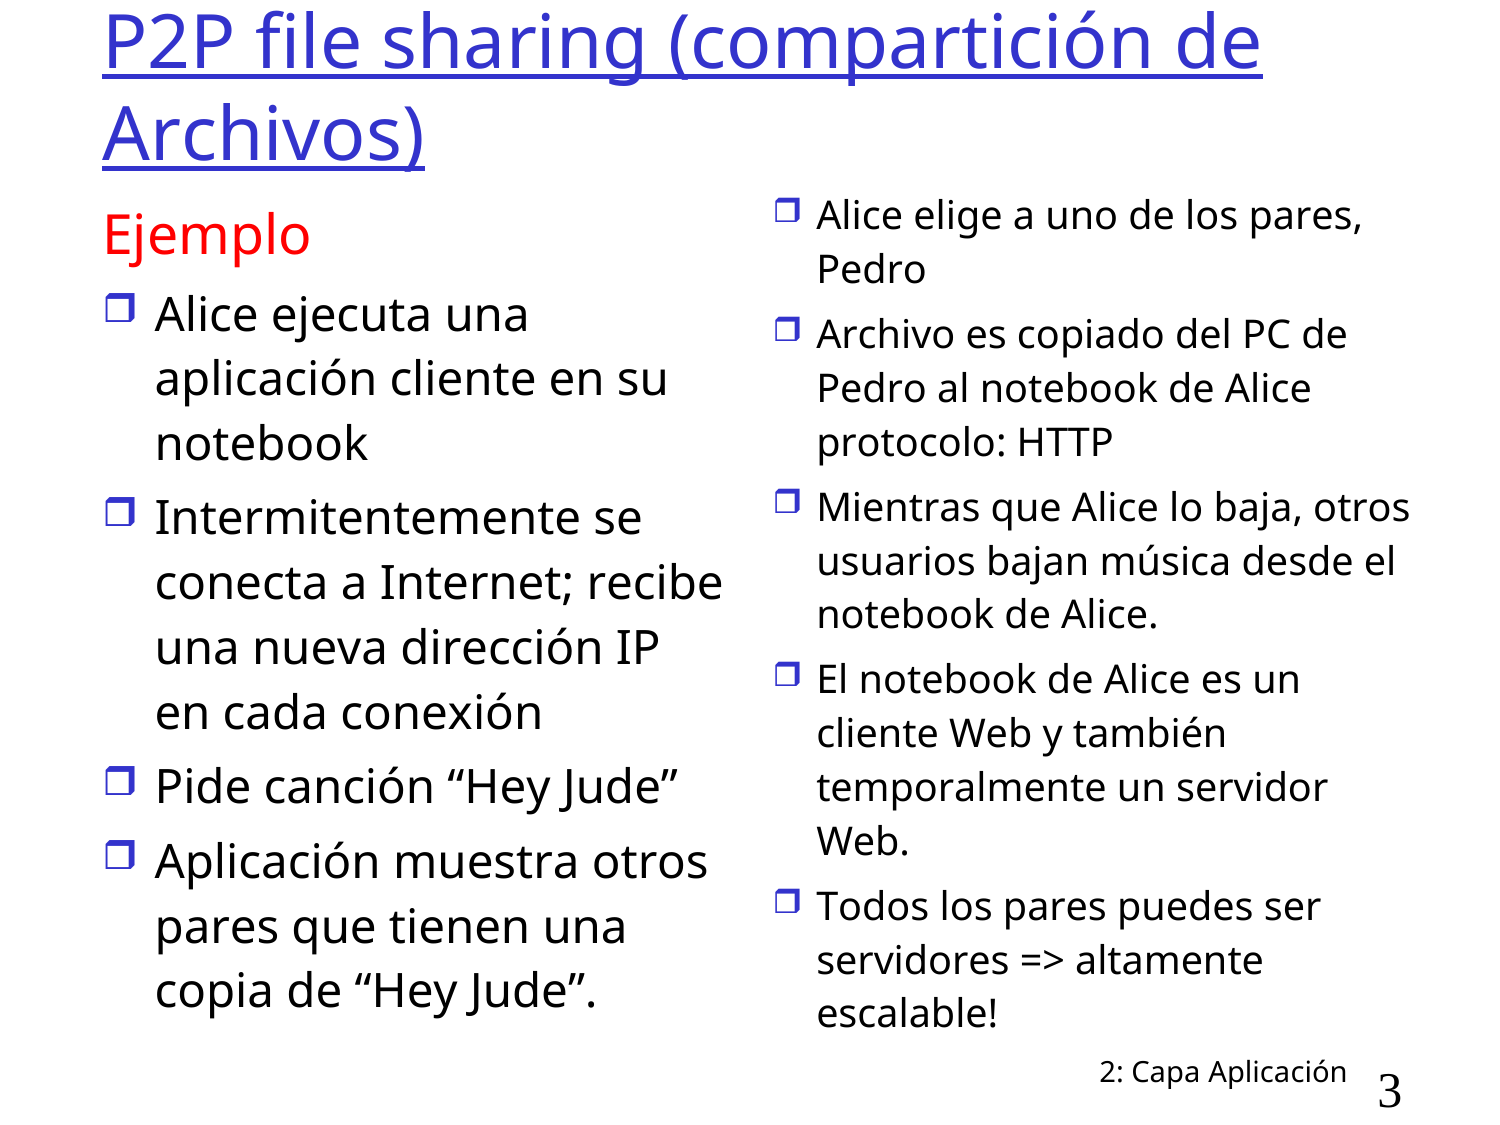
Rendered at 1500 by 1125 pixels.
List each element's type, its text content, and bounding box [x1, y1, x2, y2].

title P2P file sharing (compartición de Archivos) [87, 0, 1426, 178]
list Alice elige a uno de los pares, Pedro Archivo es copiado del PC de Pedro al notebook de Alice protocolo: HTTP Mientras que Alice lo baja, otros usuarios bajan música desde el notebook de Alice. El notebook de Alice es un cliente Web y también temporalmente un servidor Web. Todos los pares puedes ser servidores => altamente escalable! [772, 187, 1426, 1051]
list Ejemplo Alice ejecuta una aplicación cliente en su notebook Intermitentemente se conecta a Internet; recibe una nueva dirección IP en cada conexión Pide canción “Hey Jude” Aplicación muestra otros pares que tienen una copia de “Hey Jude”. [87, 187, 741, 1051]
